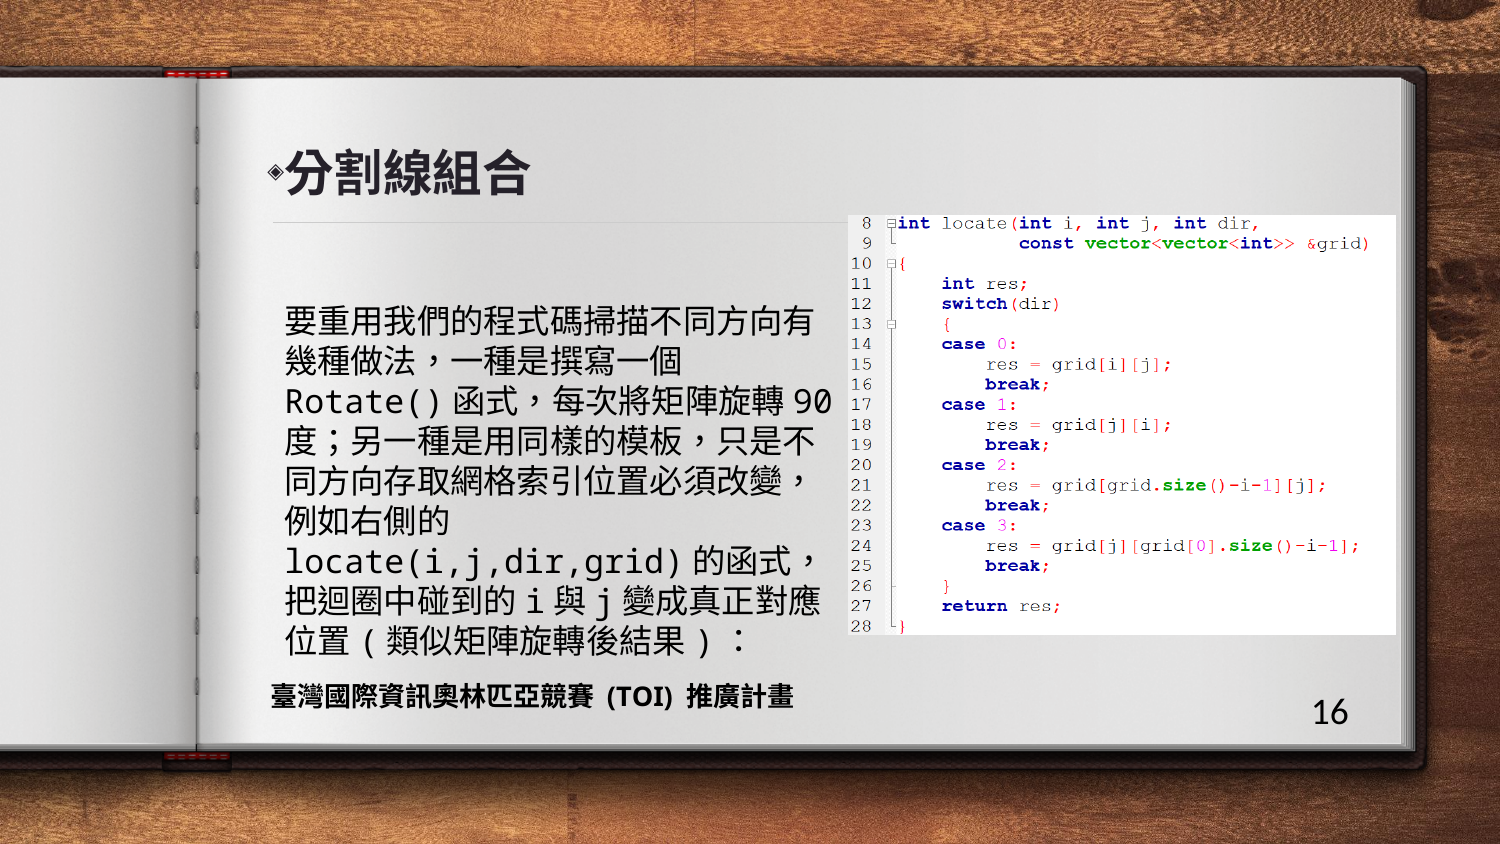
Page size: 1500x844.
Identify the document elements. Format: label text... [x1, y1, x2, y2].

picture [848, 215, 1396, 636]
text_box [1295, 672, 1386, 737]
text_box 要重用我們的程式碼掃描不同方向有幾種做法，一種是撰寫一個Rotate()函式，每次將矩陣旋轉90度；另一種是用同樣的模板，只是不同方向存取網格索引位置必須改變，例如右側的locate(i,j,dir,grid)的函式，把迴圈中碰到的i與j變成真正對應位置(類似矩陣旋轉後結果)： [269, 293, 849, 713]
list 分割線組合 [252, 126, 1194, 216]
